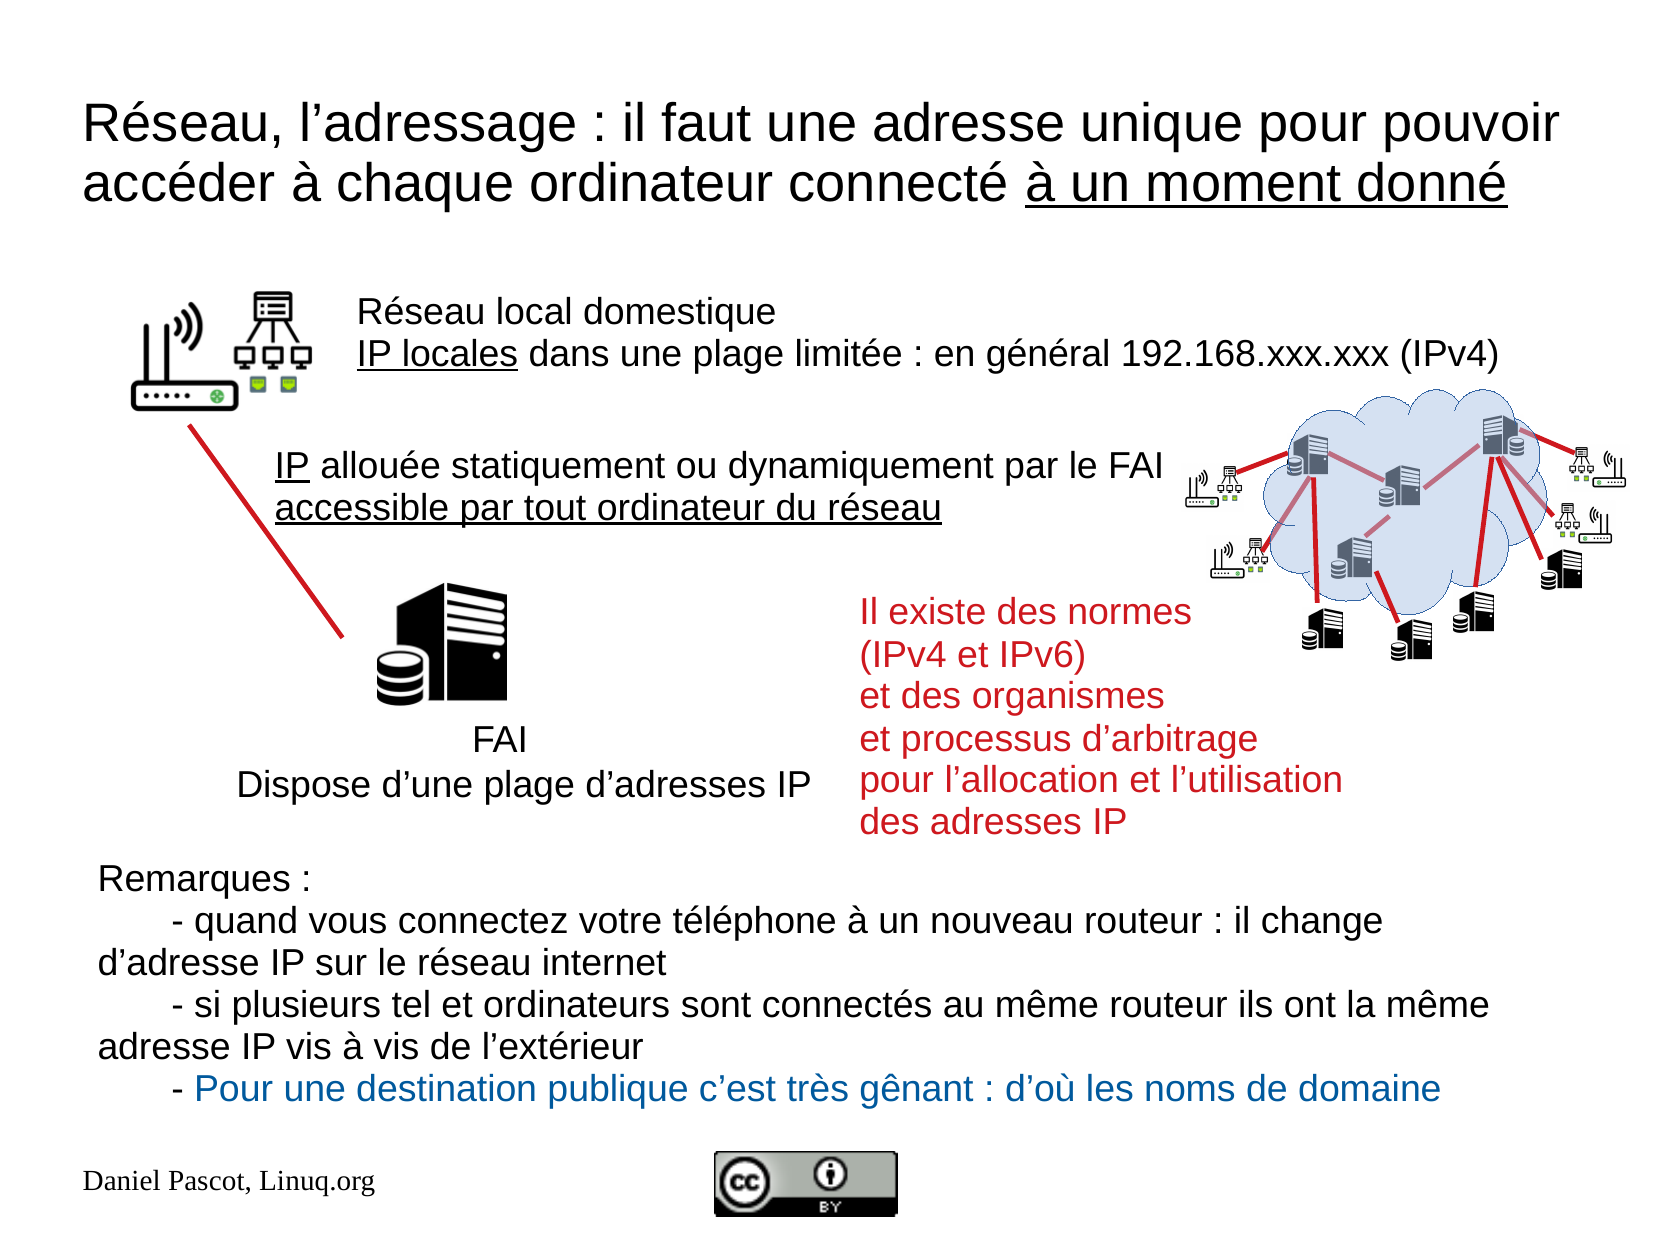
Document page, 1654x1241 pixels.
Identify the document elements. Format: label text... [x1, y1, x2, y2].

picture [1453, 590, 1494, 634]
picture [1206, 535, 1270, 583]
picture [1391, 618, 1432, 662]
picture [1567, 444, 1630, 492]
picture [118, 283, 319, 425]
text_box Réseau local domestique IP locales dans une plage limitée : en général 192.168.xxx.xxx (IPv4) [341, 283, 1526, 383]
picture [1302, 607, 1343, 651]
picture [714, 1151, 898, 1217]
picture [1181, 463, 1244, 512]
picture [1287, 433, 1294, 450]
text_box Il existe des normes (IPv4 et IPv6) et des organismes et processus d’arbitrage pour l’allocation et l’utilisation des adresses IP [844, 583, 1359, 851]
picture [377, 603, 507, 709]
picture [1541, 500, 1616, 591]
text_box IP allouée statiquement ou dynamiquement par le FAI accessible par tout ordinateur du réseau [259, 437, 1229, 603]
text_box Dispose d’une plage d’adresses IP [221, 755, 827, 813]
text_box Remarques : - quand vous connectez votre téléphone à un nouveau routeur : il change d’adresse IP sur le réseau internet - si plusieurs tel et ordinateurs sont connectés au même routeur ils ont la même adresse IP vis à vis de l’extérieur - Pour une destination publique c’est très gênant : d’où les noms de domaine [82, 850, 1571, 1118]
text_box [1479, 460, 1529, 586]
text_box FAI [457, 710, 544, 755]
picture [1514, 414, 1524, 422]
title Réseau, l’adressage : il faut une adresse unique pour pouvoir accéder à chaque ordinateur connecté à un moment donné [82, 49, 1571, 257]
text_box [1263, 389, 1548, 615]
